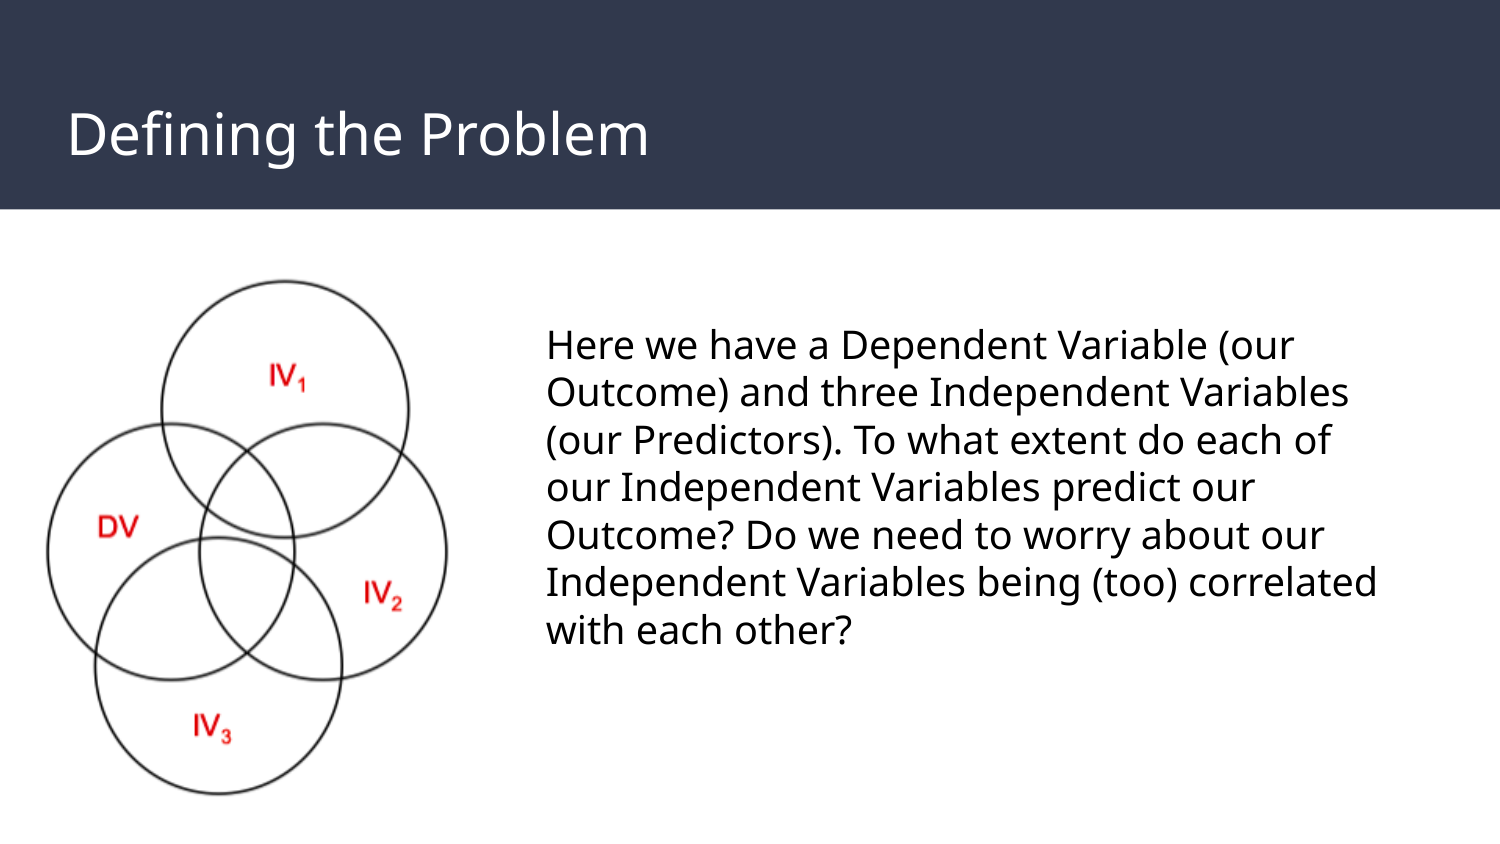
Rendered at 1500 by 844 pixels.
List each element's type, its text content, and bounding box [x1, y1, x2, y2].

picture [26, 266, 486, 808]
title Defining the Problem [51, 82, 1449, 185]
text_box Here we have a Dependent Variable (our Outcome) and three Independent Variables (our Predictors). To what extent do each of our Independent Variables predict our Outcome? Do we need to worry about our Independent Variables being (too) correlated with each other? [530, 304, 1418, 762]
